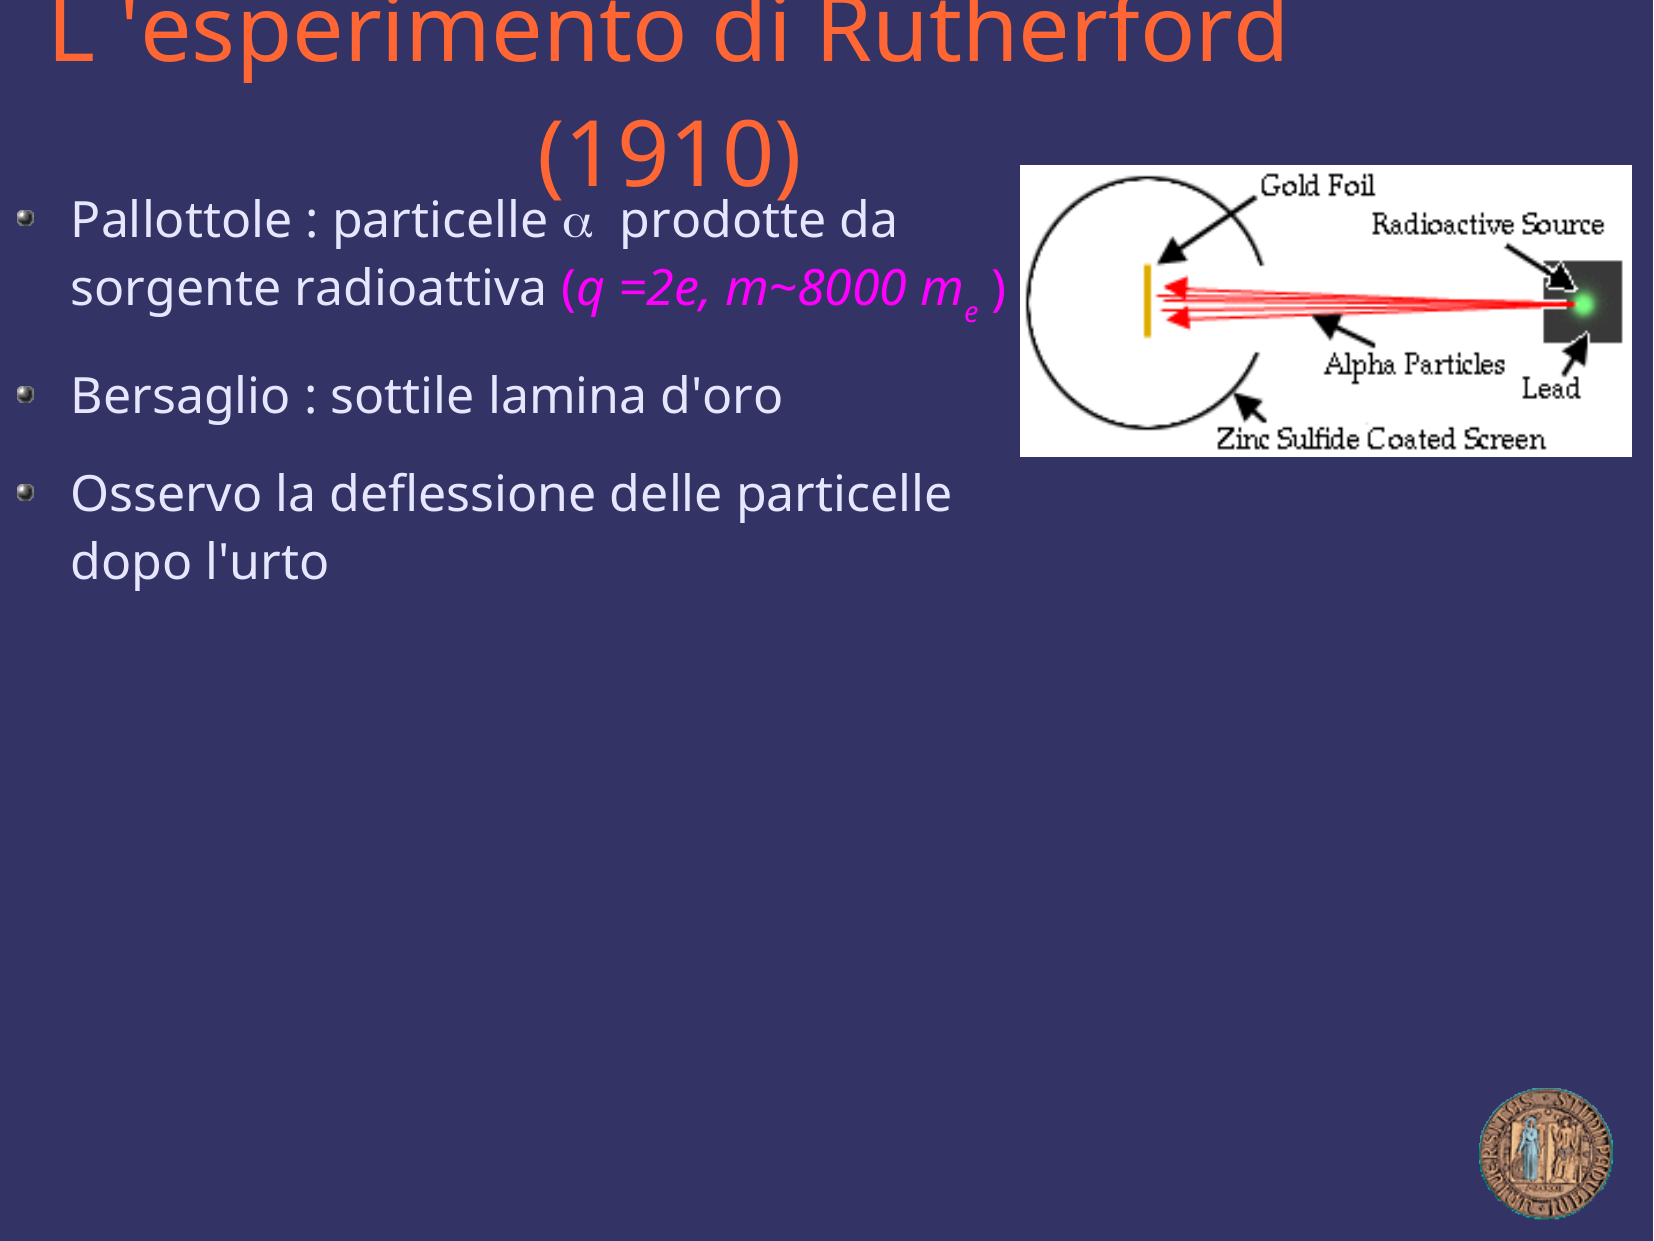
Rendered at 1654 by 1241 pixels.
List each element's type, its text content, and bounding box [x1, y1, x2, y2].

title L 'esperimento di Rutherford (1910) [35, 19, 1305, 159]
list Pallottole : particelle a prodotte da sorgente radioattiva (q =2e, m~8000 me ) Bersaglio : sottile lamina d'oro Osservo la deflessione delle particelle dopo l'urto [0, 183, 1051, 626]
picture [1020, 165, 1632, 457]
picture [1479, 1087, 1613, 1221]
